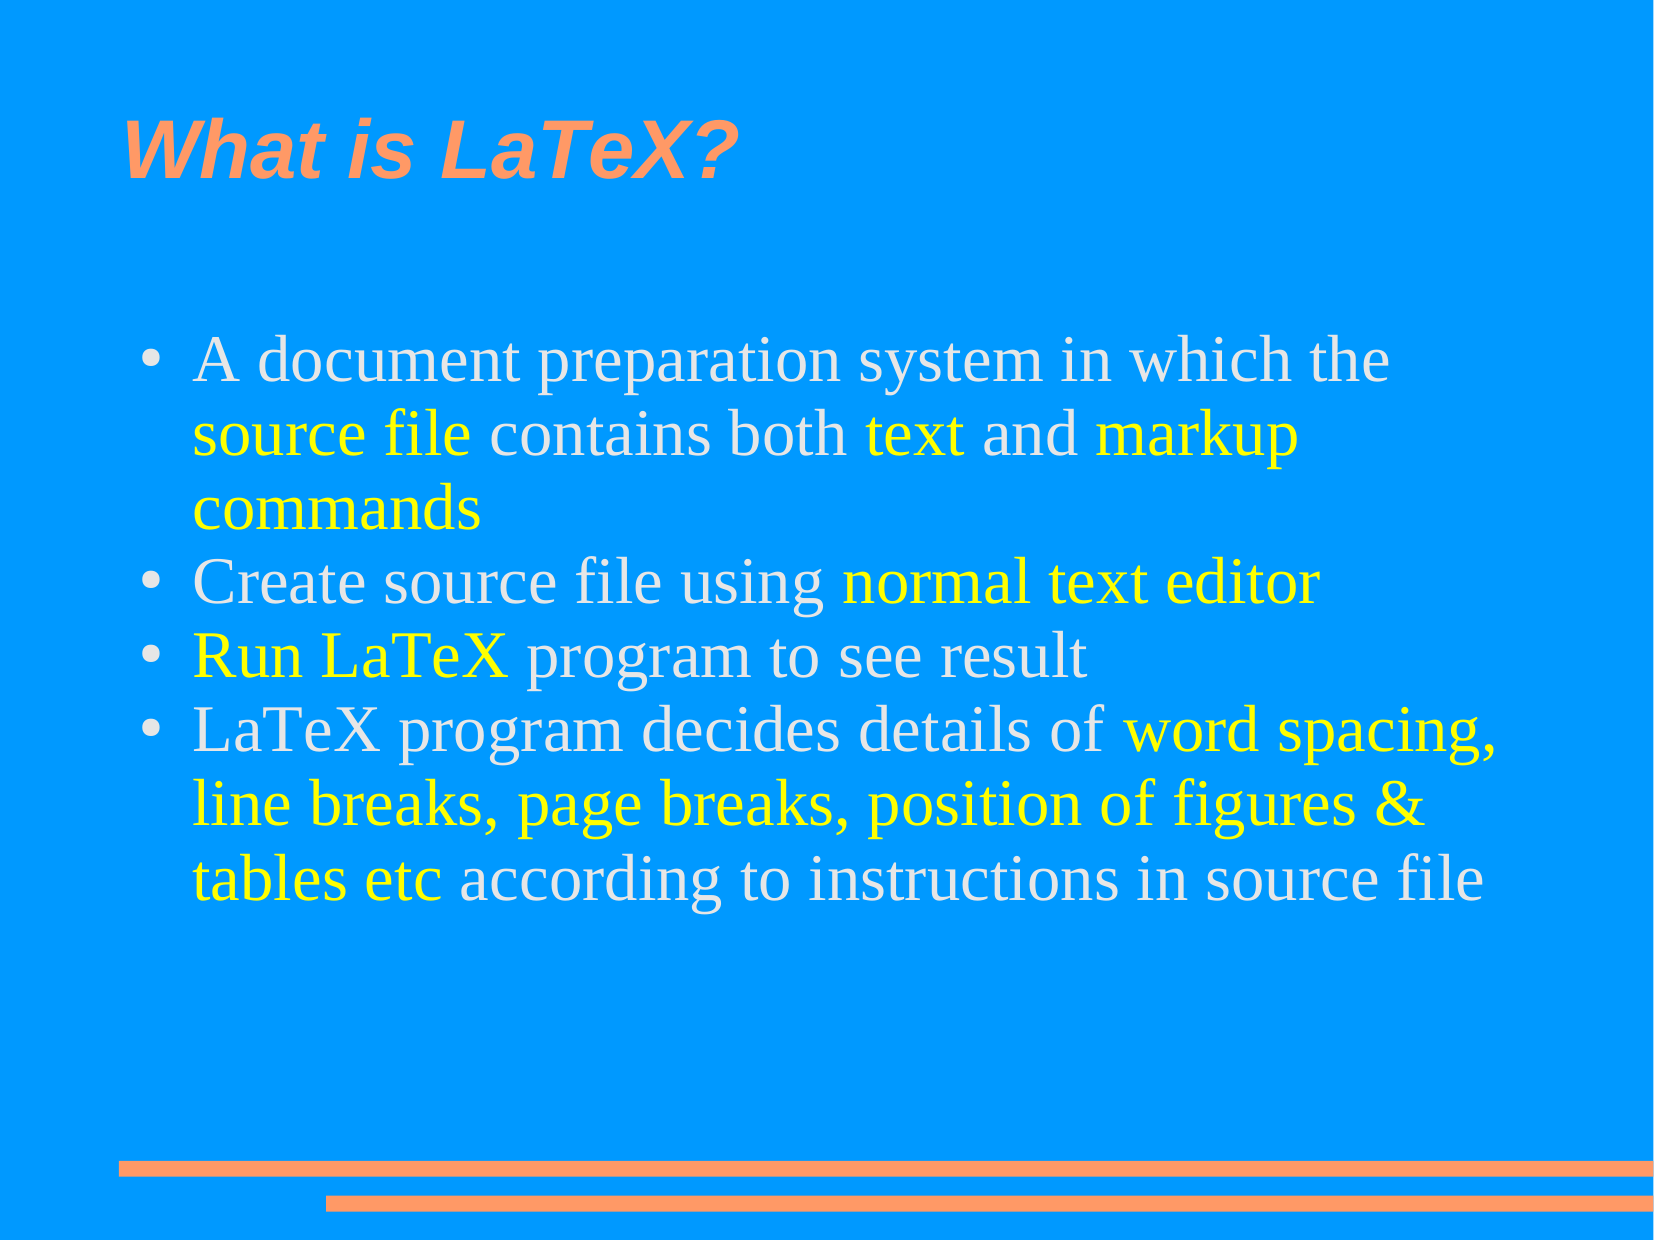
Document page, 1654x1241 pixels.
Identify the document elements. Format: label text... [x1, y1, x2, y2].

title What is LaTeX? [121, 46, 1534, 254]
list A document preparation system in which the source file contains both text and markup commands Create source file using normal text editor Run LaTeX program to see result LaTeX program decides details of word spacing, line breaks, page breaks, position of figures & tables etc according to instructions in source file [121, 322, 1561, 1132]
